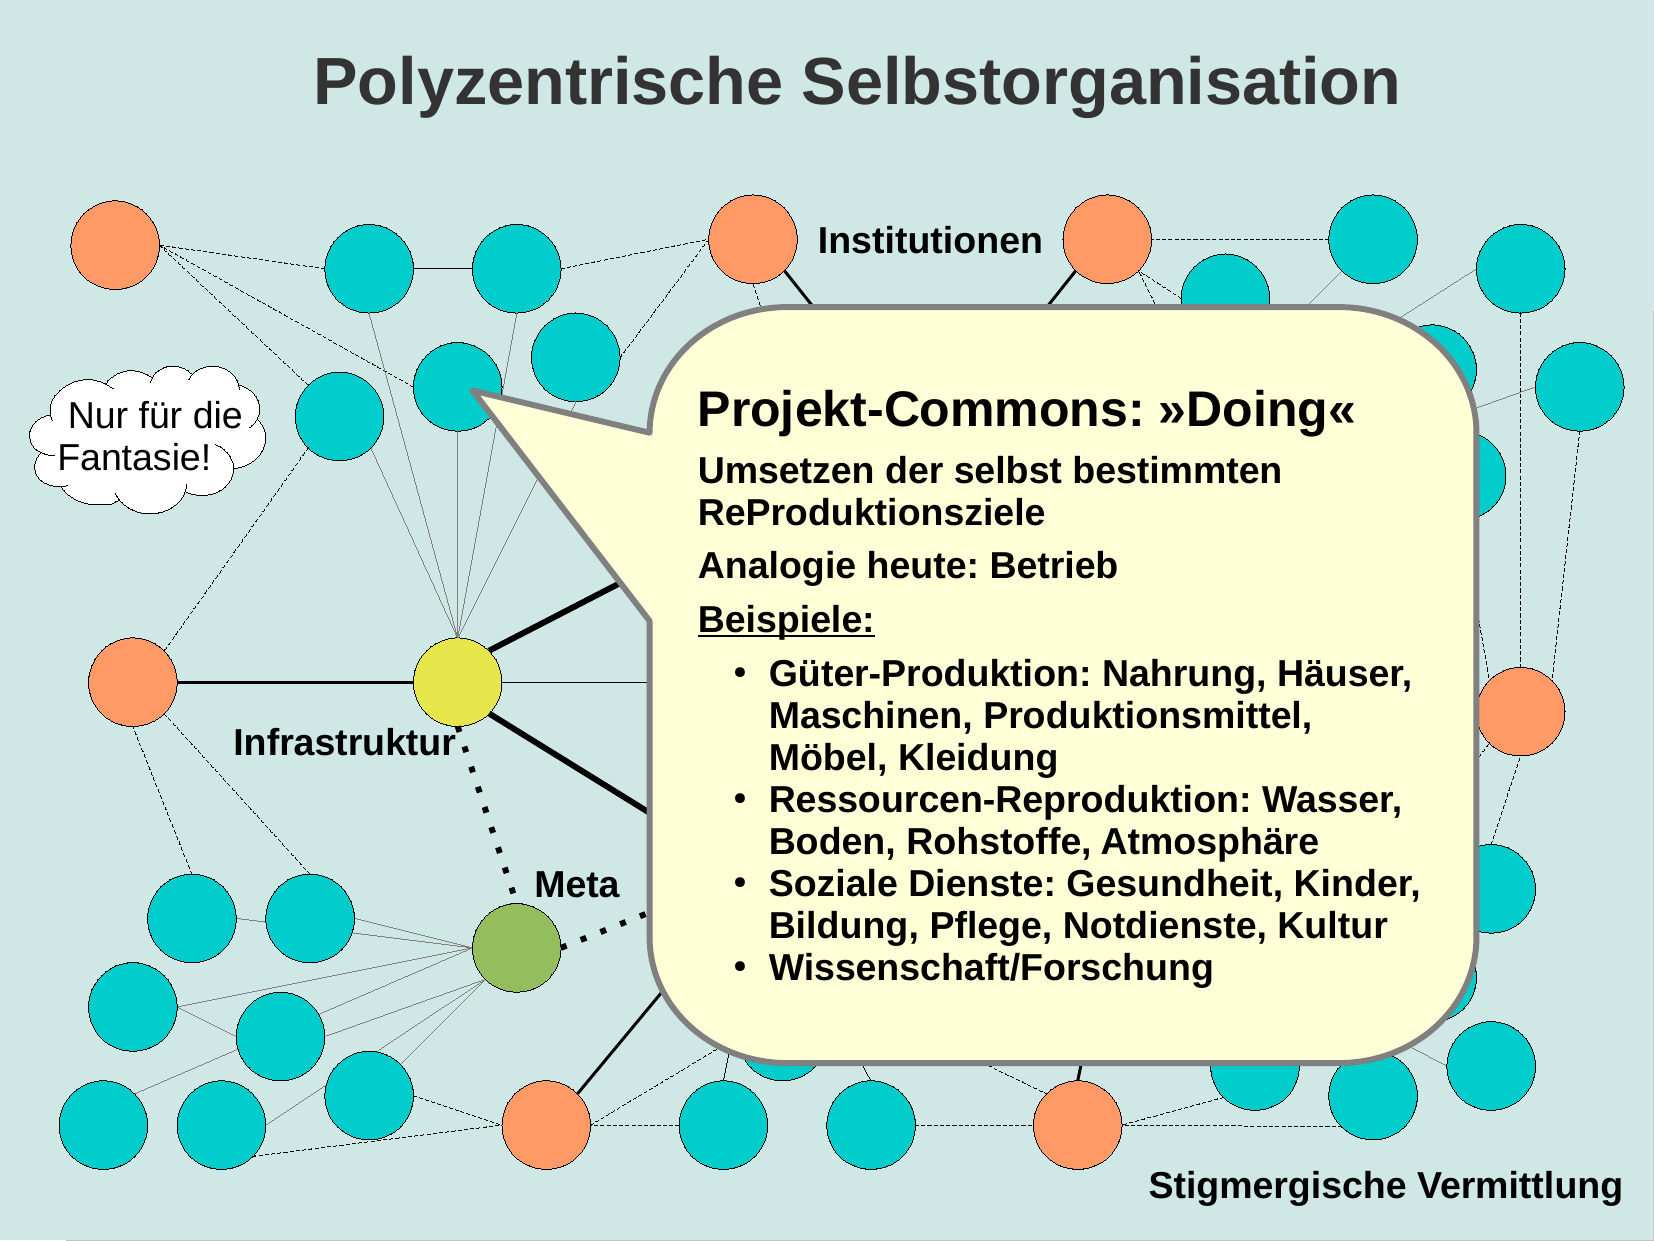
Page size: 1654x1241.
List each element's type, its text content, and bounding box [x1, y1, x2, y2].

text_box Projekt-Commons: »Doing« Umsetzen der selbst bestimmten ReProduktionsziele Analogie heute: Betrieb Beispiele: Güter-Produktion: Nahrung, Häuser, Maschinen, Produktionsmittel, Möbel, Kleidung Ressourcen-Reproduktion: Wasser, Boden, Rohstoffe, Atmosphäre Soziale Dienste: Gesundheit, Kinder, Bildung, Pflege, Notdienste, Kultur Wissenschaft/Forschung [472, 307, 1477, 1064]
text_box [0, 0, 1654, 1241]
title Polyzentrische Selbstorganisation [121, 37, 1595, 125]
text_box Nur für die Fantasie! [29, 366, 266, 514]
text_box Institutionen [803, 212, 1059, 270]
text_box Infrastruktur [218, 714, 471, 772]
text_box Meta [519, 856, 635, 914]
text_box Stigmergische Vermittlung [1133, 1157, 1639, 1215]
